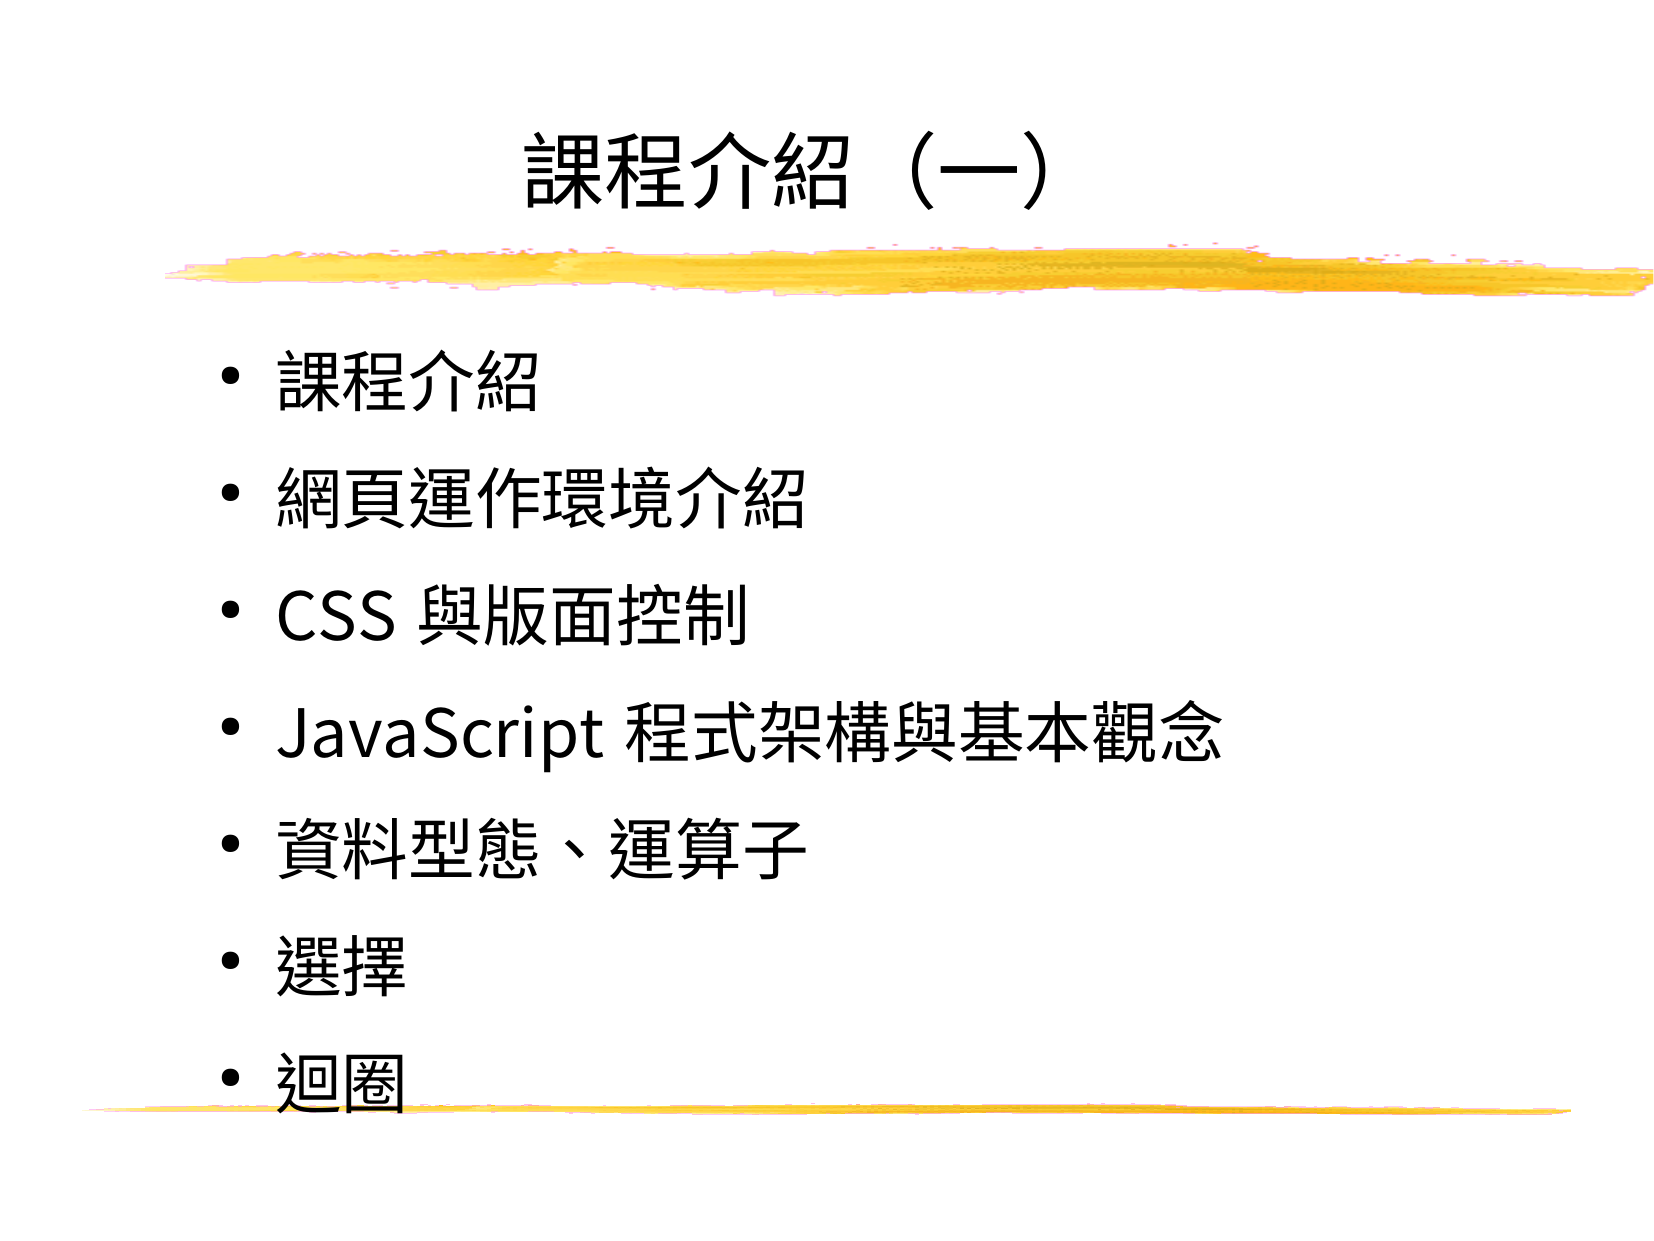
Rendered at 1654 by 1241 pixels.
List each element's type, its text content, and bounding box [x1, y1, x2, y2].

picture [82, 1102, 1571, 1117]
title 課程介紹（一） [110, 27, 1516, 235]
list 課程介紹 網頁運作環境介紹 CSS與版面控制 JavaScript程式架構與基本觀念 資料型態、運算子 選擇 迴圈 [204, 315, 1555, 1086]
picture [165, 237, 1654, 308]
picture [351, 1102, 397, 1106]
